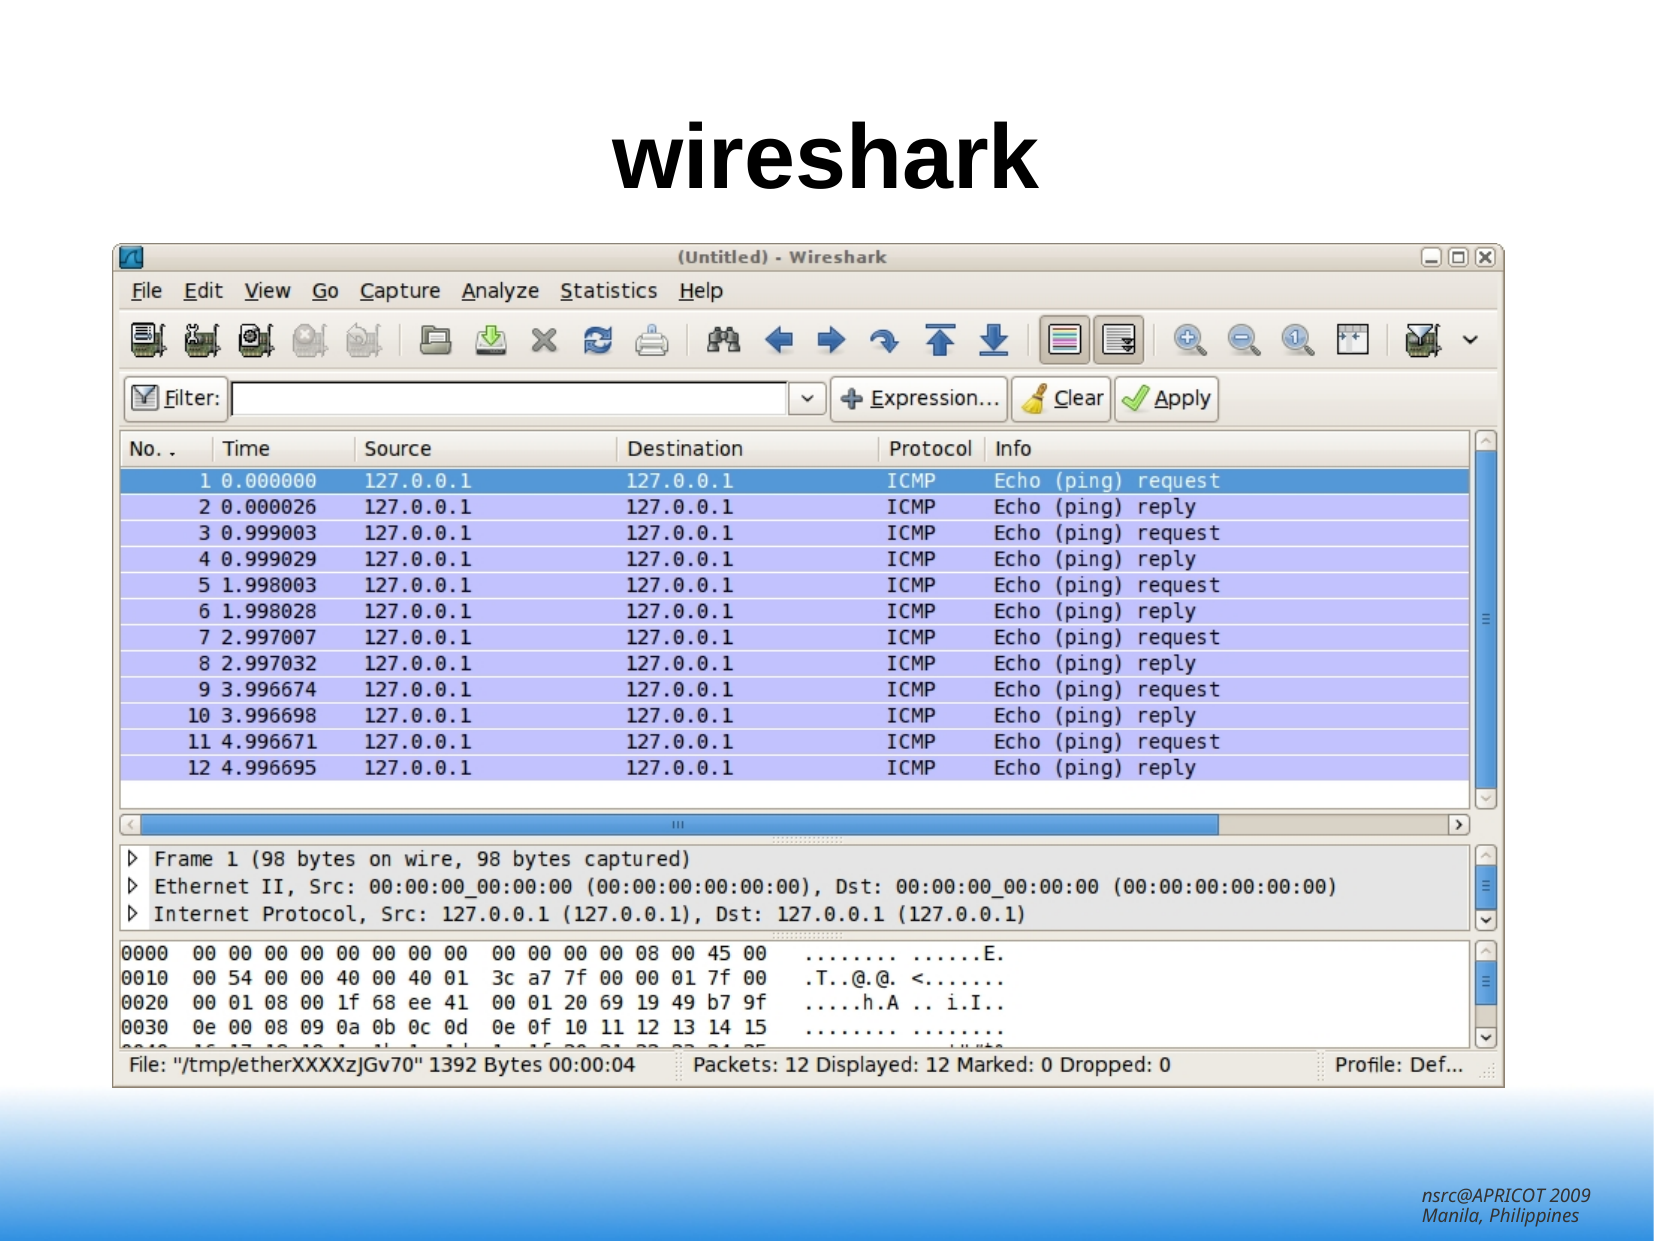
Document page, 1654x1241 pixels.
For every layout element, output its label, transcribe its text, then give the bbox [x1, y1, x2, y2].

picture [0, 243, 1654, 1241]
title wireshark [82, 49, 1570, 256]
